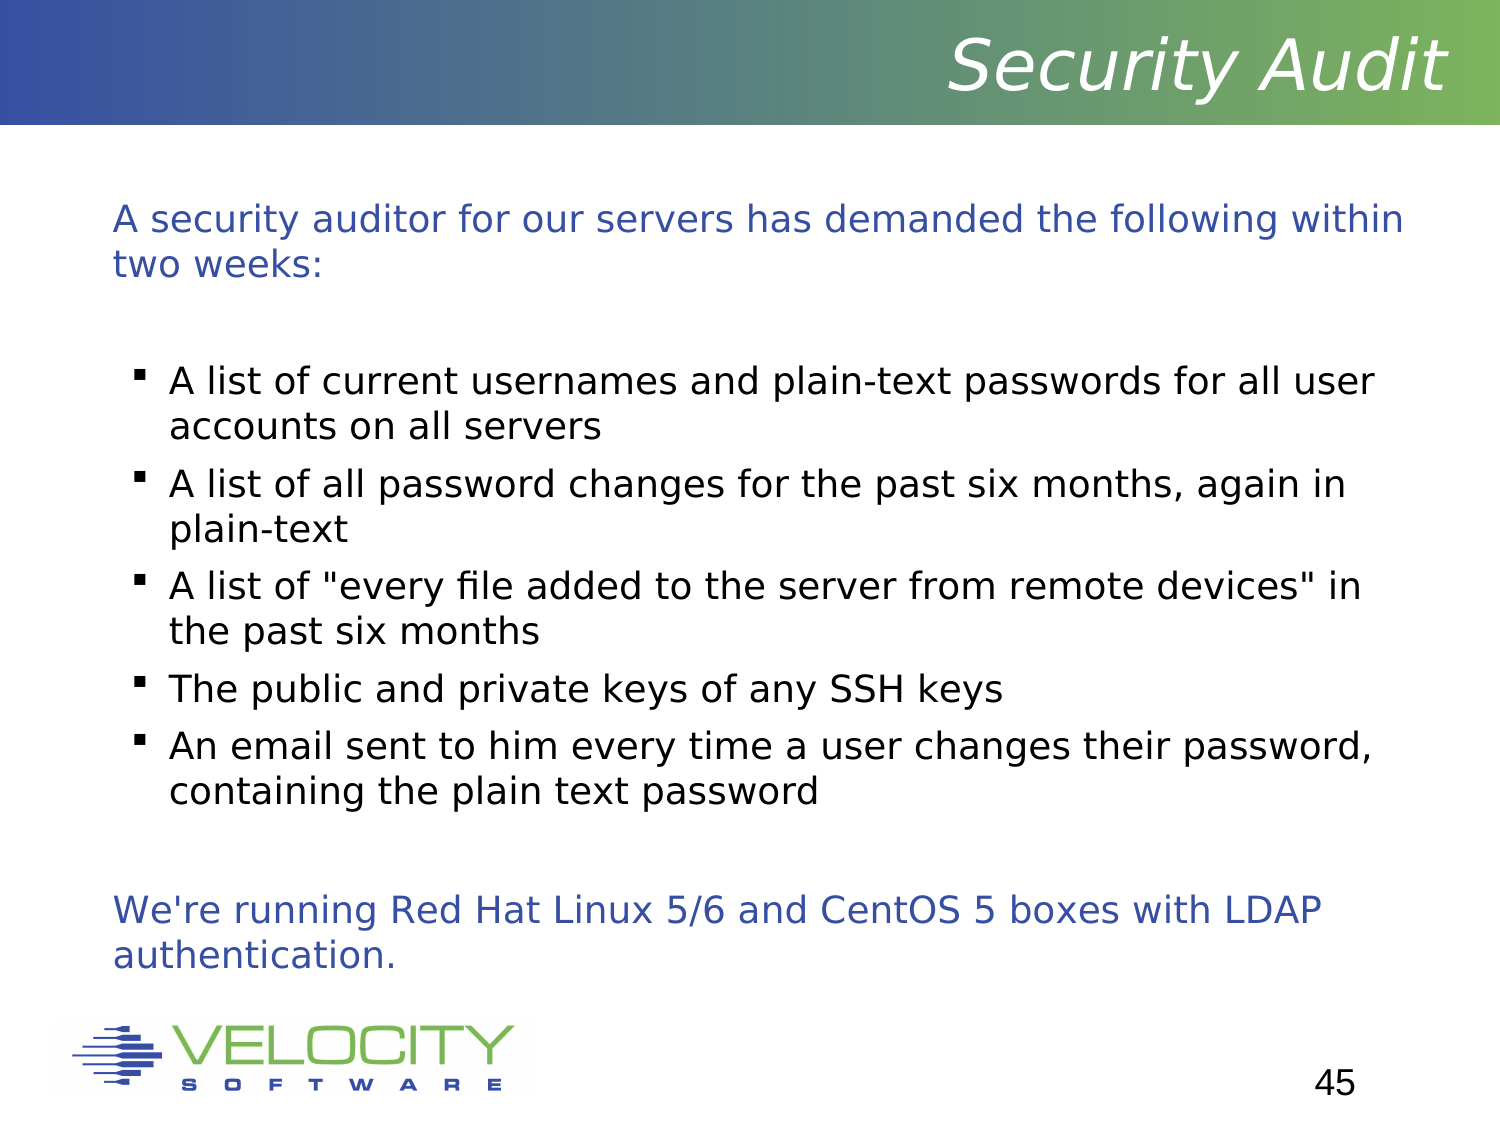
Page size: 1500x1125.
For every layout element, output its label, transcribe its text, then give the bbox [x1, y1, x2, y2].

title Security Audit [62, 12, 1463, 113]
list A security auditor for our servers has demanded the following within two weeks: A list of current usernames and plain-text passwords for all user accounts on all servers A list of all password changes for the past six months, again in plain-text A list of "every file added to the server from remote devices" in the past six months The public and private keys of any SSH keys An email sent to him every time a user changes their password, containing the plain text password We're running Red Hat Linux 5/6 and CentOS 5 boxes with LDAP authentication. [70, 187, 1438, 1044]
picture [50, 1021, 538, 1094]
